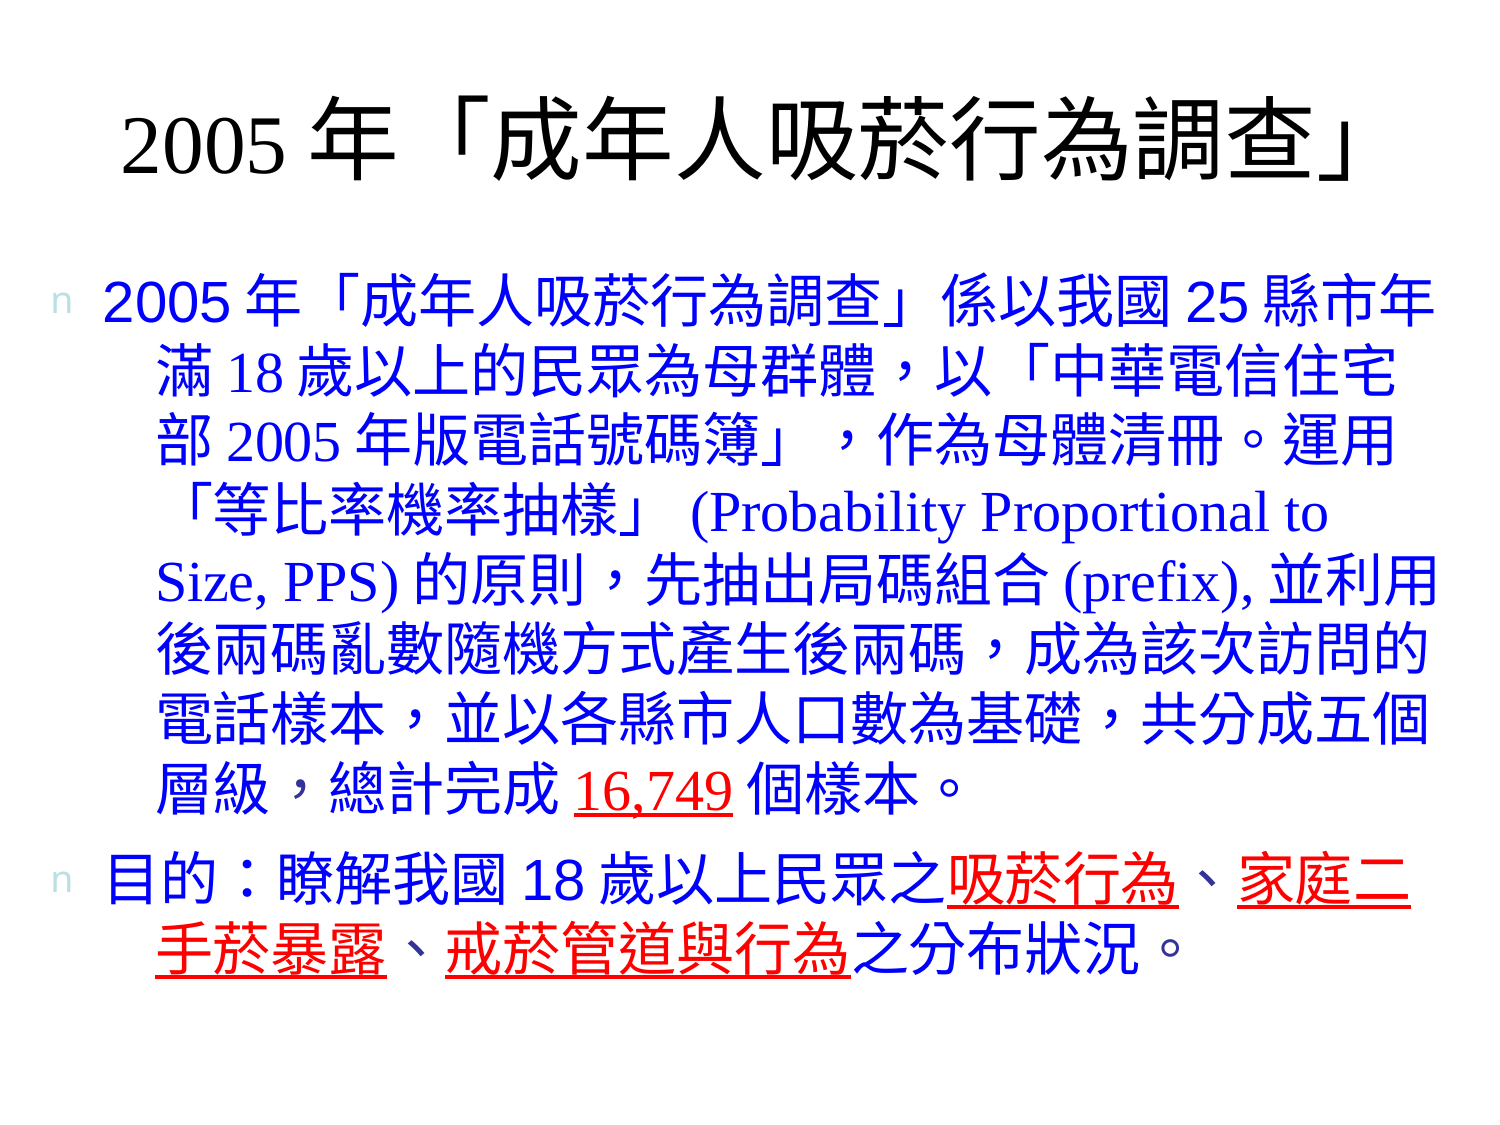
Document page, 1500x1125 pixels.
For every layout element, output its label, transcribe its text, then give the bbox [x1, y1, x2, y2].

title 2005年「成年人吸菸行為調查」 [75, 42, 1500, 231]
list 2005年「成年人吸菸行為調查」係以我國25縣市年滿18歲以上的民眾為母群體，以「中華電信住宅部2005年版電話號碼簿」，作為母體清冊。運用「等比率機率抽樣」(Probability Proportional to Size, PPS)的原則，先抽出局碼組合(prefix),並利用後兩碼亂數隨機方式產生後兩碼，成為該次訪問的電話樣本，並以各縣市人口數為基礎，共分成五個層級，總計完成16,749個樣本。 目的：瞭解我國18歲以上民眾之吸菸行為、家庭二手菸暴露、戒菸管道與行為之分布狀況。 [35, 257, 1459, 1000]
